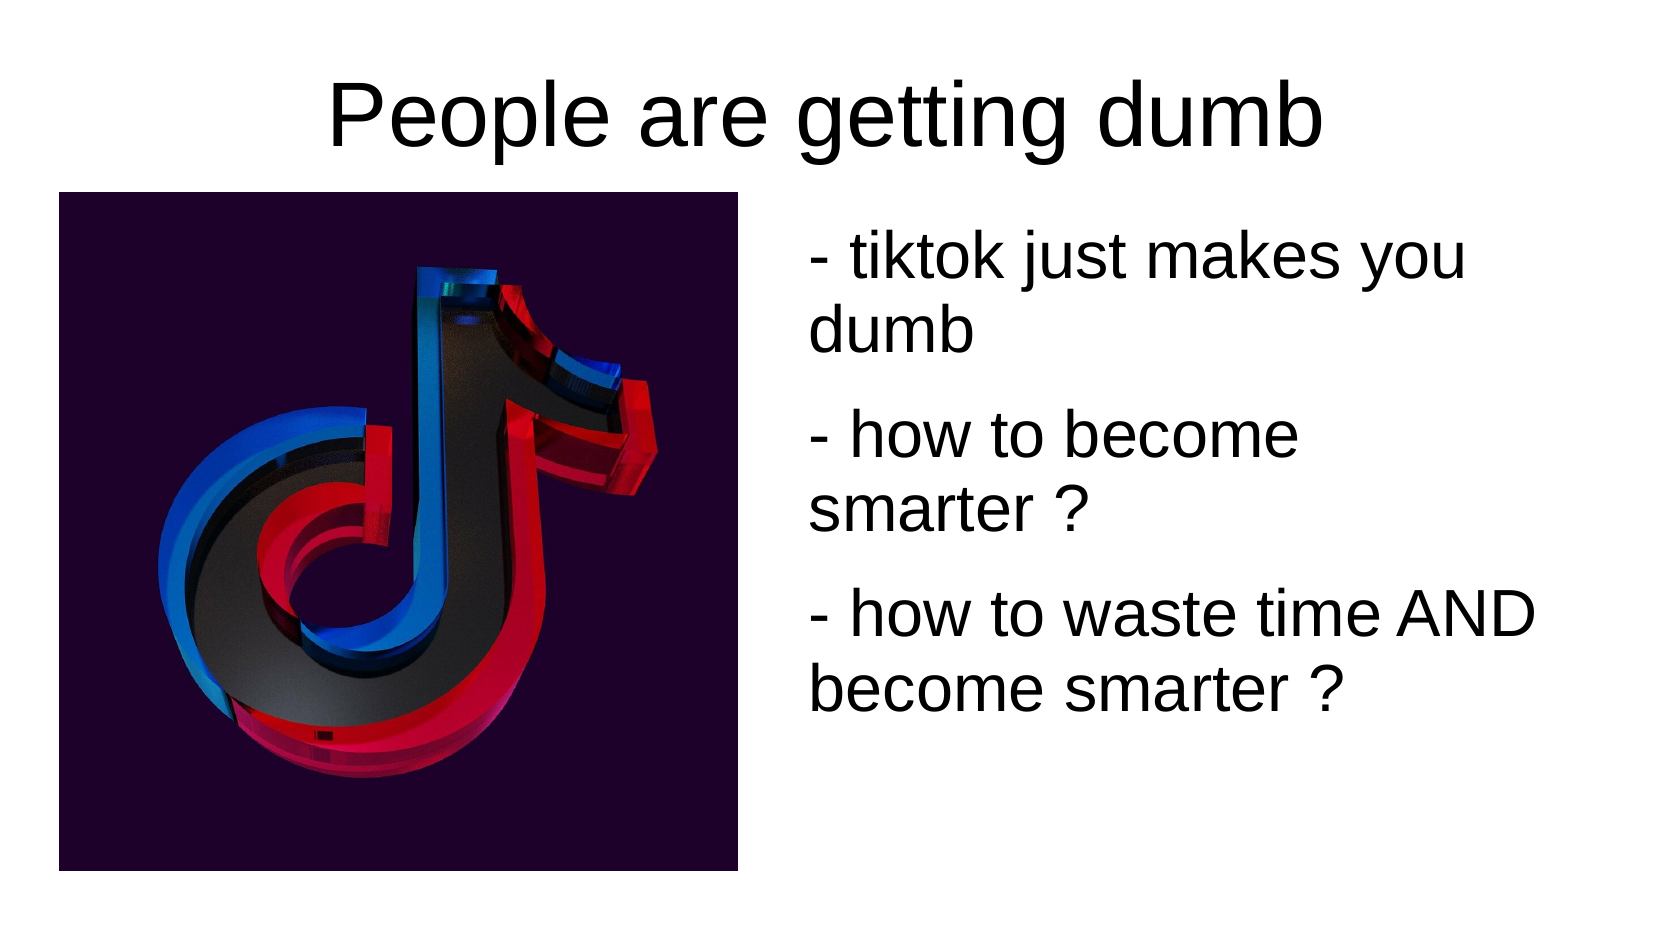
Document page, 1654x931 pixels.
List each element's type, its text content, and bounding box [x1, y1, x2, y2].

list - tiktok just makes you dumb - how to become smarter ? - how to waste time AND become smarter ? [738, 217, 1571, 758]
title People are getting dumb [82, 37, 1571, 193]
picture [59, 192, 738, 871]
